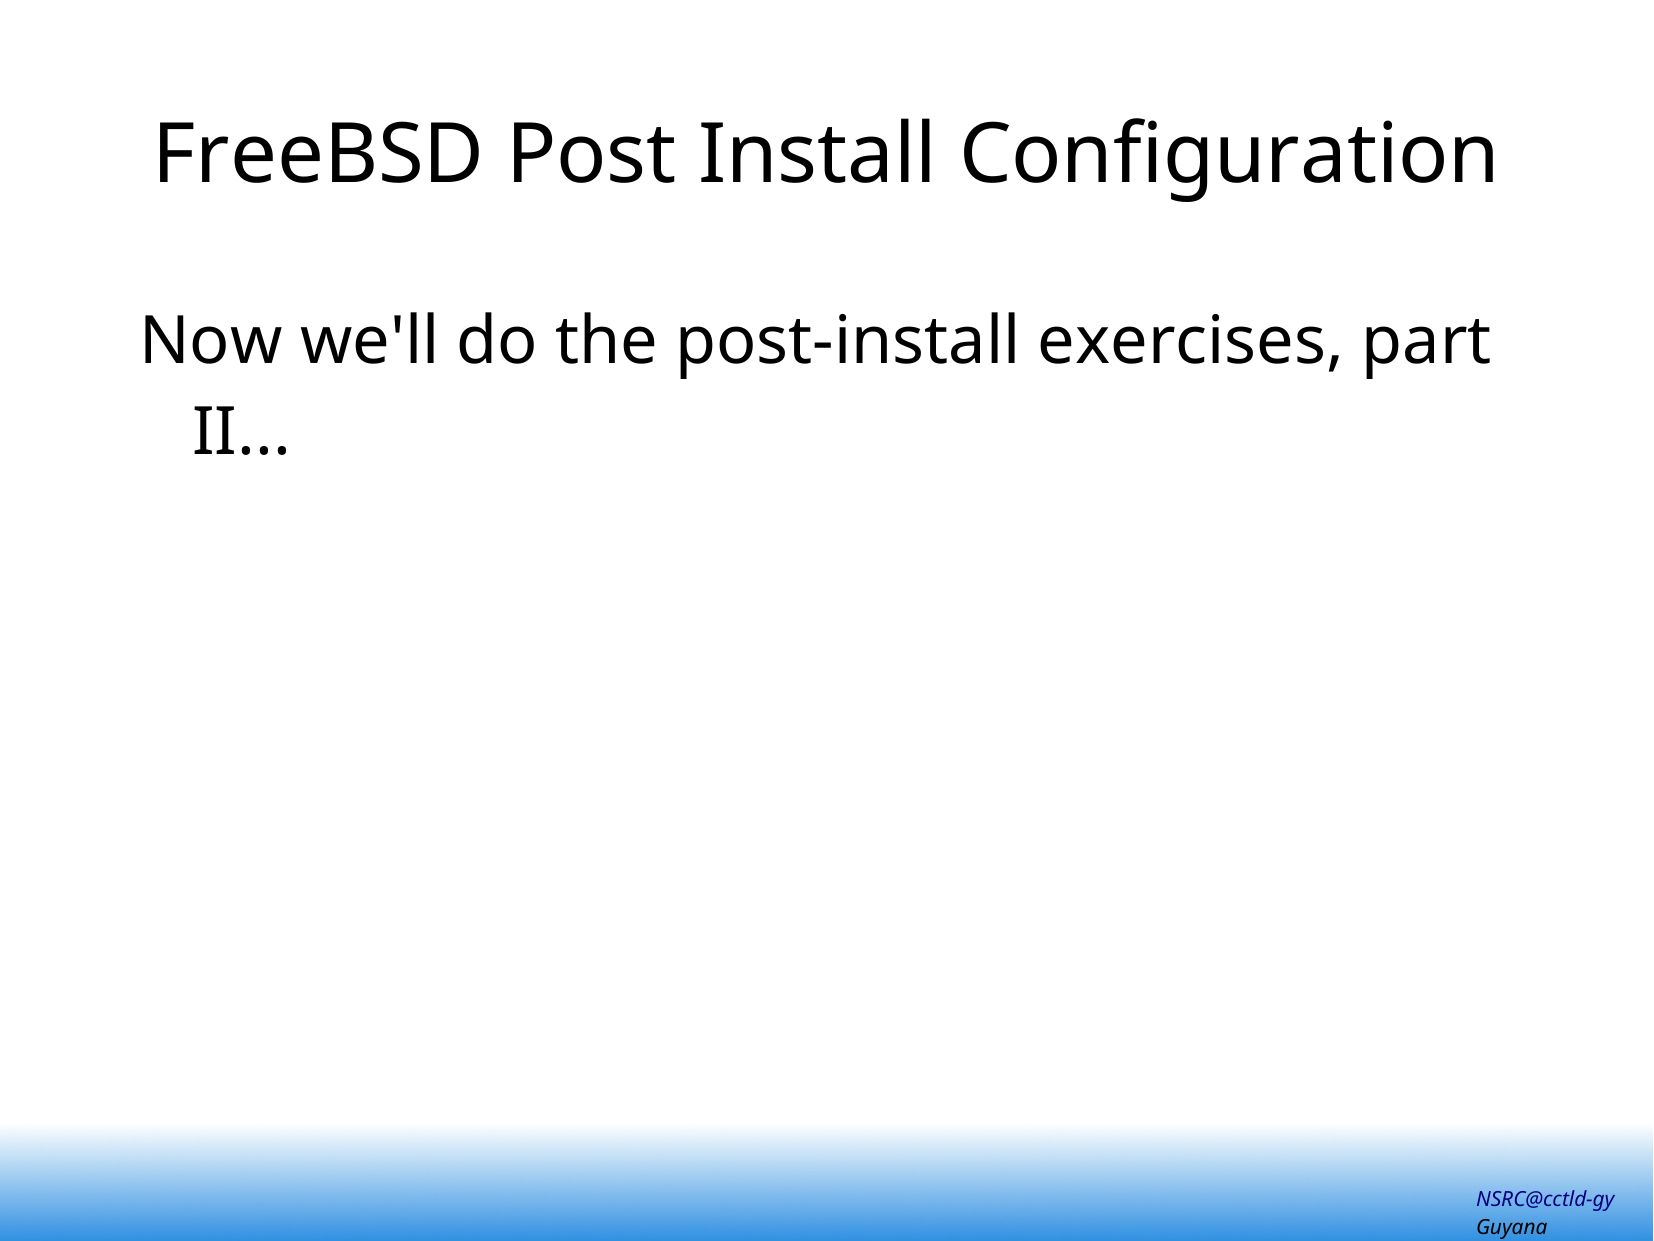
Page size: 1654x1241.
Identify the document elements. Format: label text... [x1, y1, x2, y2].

list Now we'll do the post-install exercises, part II... [121, 292, 1561, 1103]
picture [0, 1122, 1653, 1241]
title FreeBSD Post Install Configuration [121, 46, 1534, 254]
